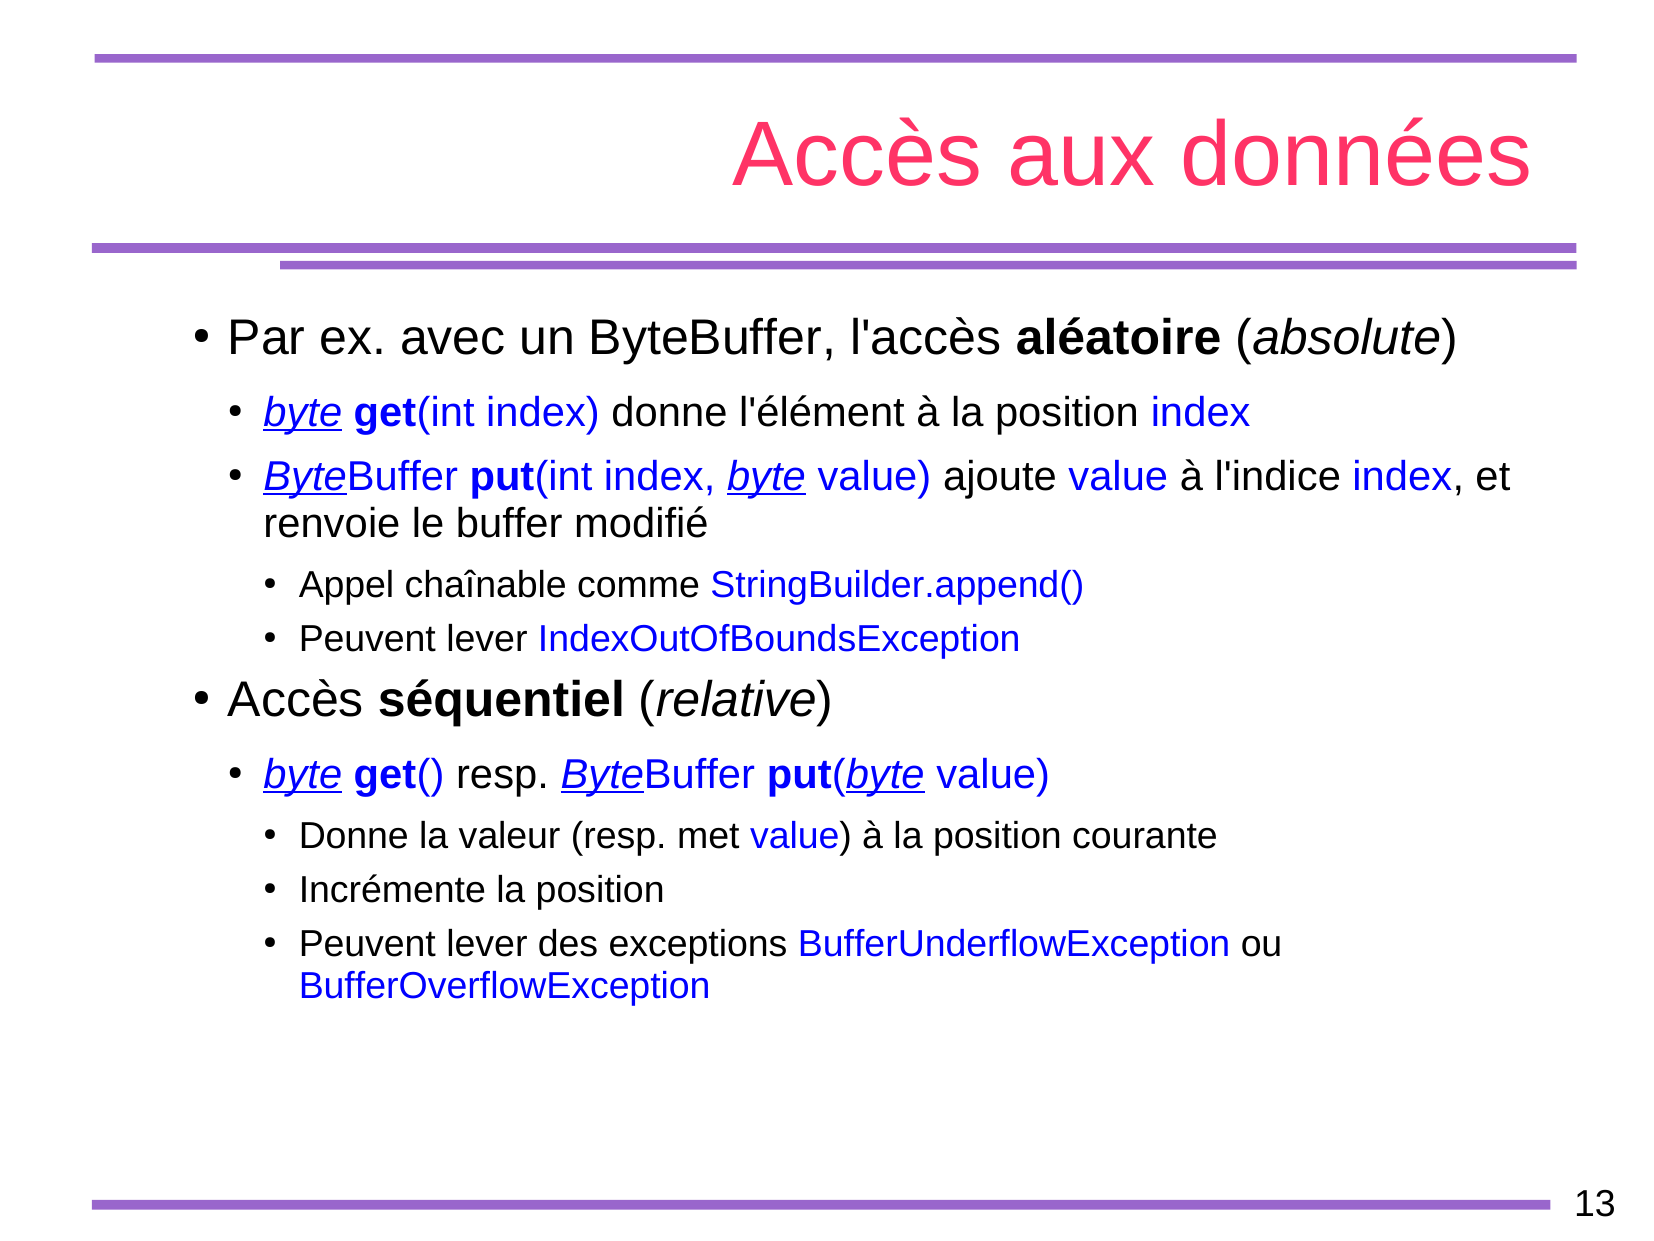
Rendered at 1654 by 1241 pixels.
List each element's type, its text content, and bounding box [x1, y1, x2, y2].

title Accès aux données [121, 49, 1534, 257]
list Par ex. avec un ByteBuffer, l'accès aléatoire (absolute) byte get(int index) donne l'élément à la position index ByteBuffer put(int index, byte value) ajoute value à l'indice index, et renvoie le buffer modifié Appel chaînable comme StringBuilder.append() Peuvent lever IndexOutOfBoundsException Accès séquentiel (relative) byte get() resp. ByteBuffer put(byte value) Donne la valeur (resp. met value) à la position courante Incrémente la position Peuvent lever des exceptions BufferUnderflowException ou BufferOverflowException [121, 309, 1534, 1162]
